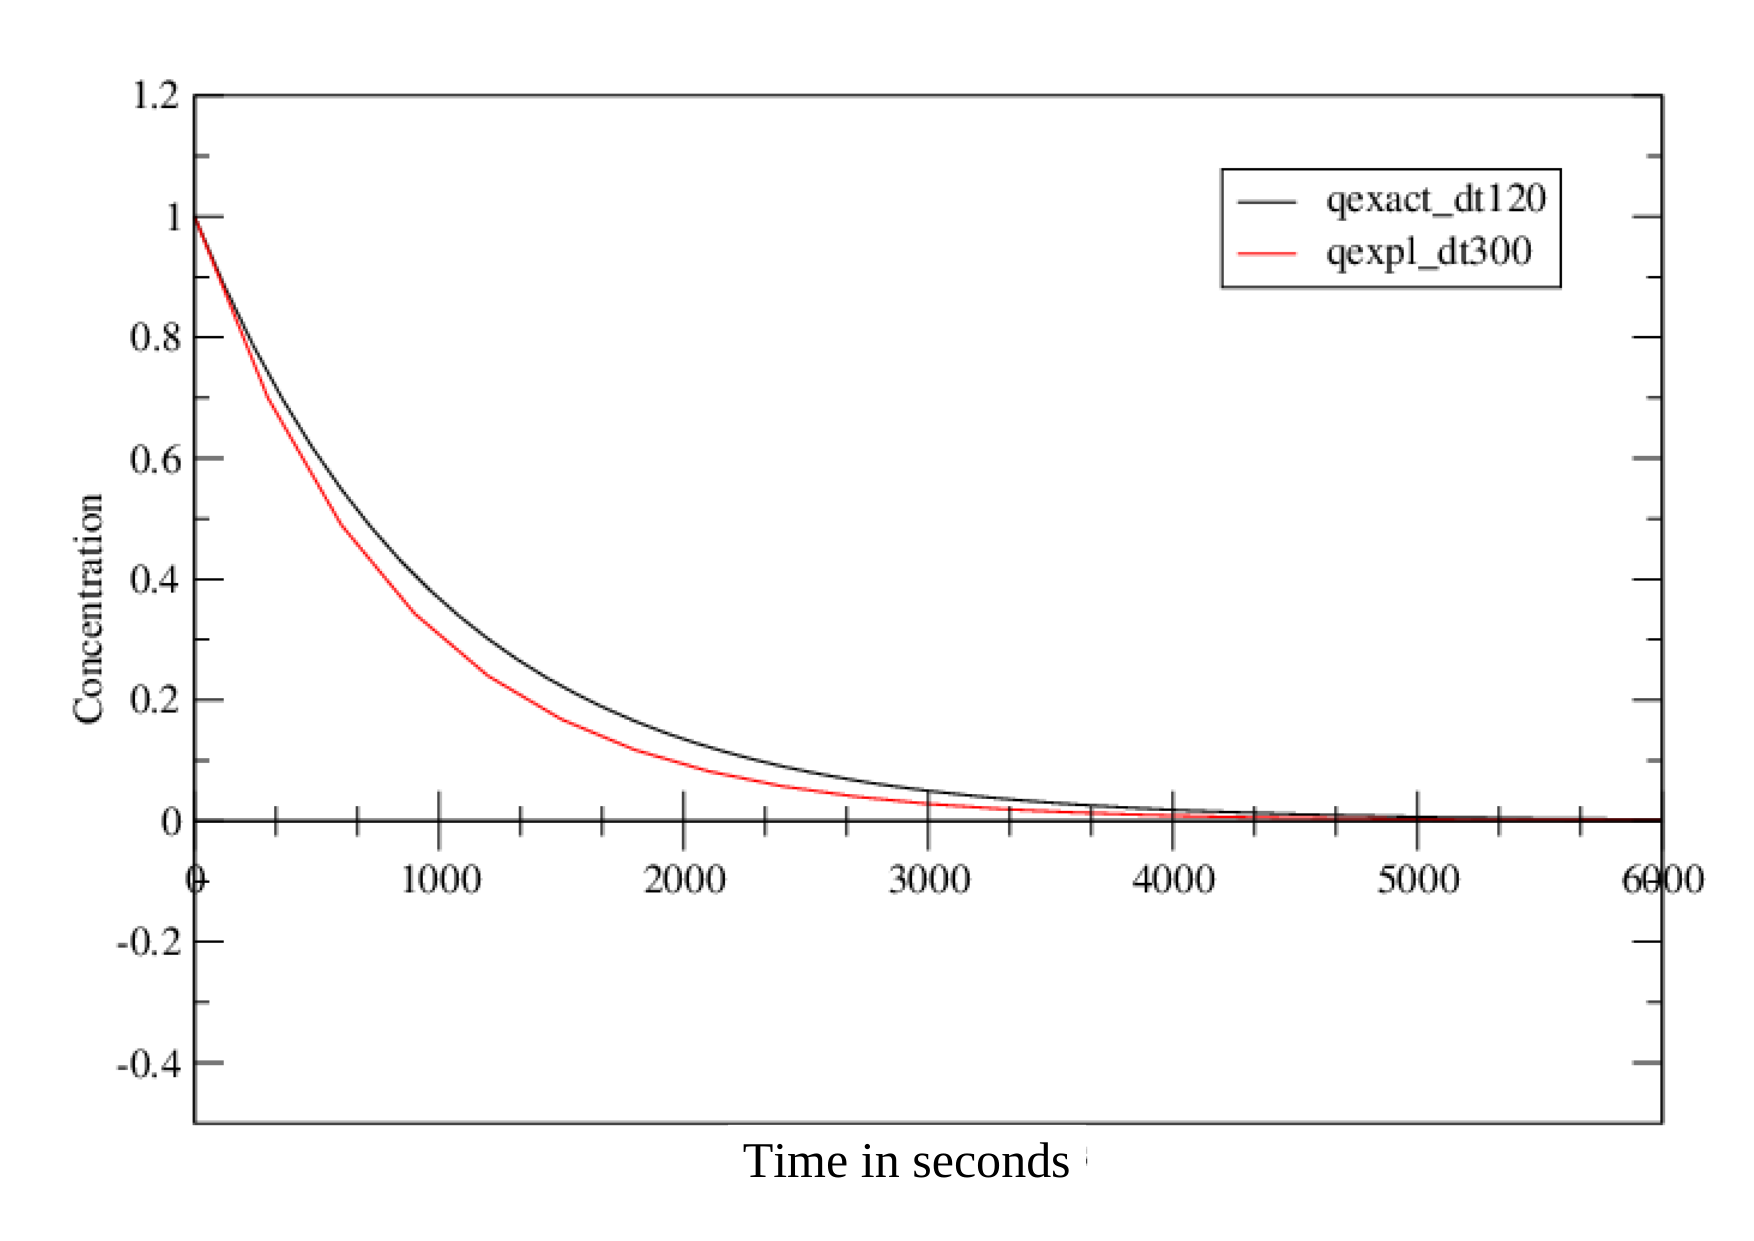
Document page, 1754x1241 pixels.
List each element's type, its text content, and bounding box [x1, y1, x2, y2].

picture [68, 77, 1706, 1178]
text_box Time in seconds [728, 1124, 1087, 1197]
